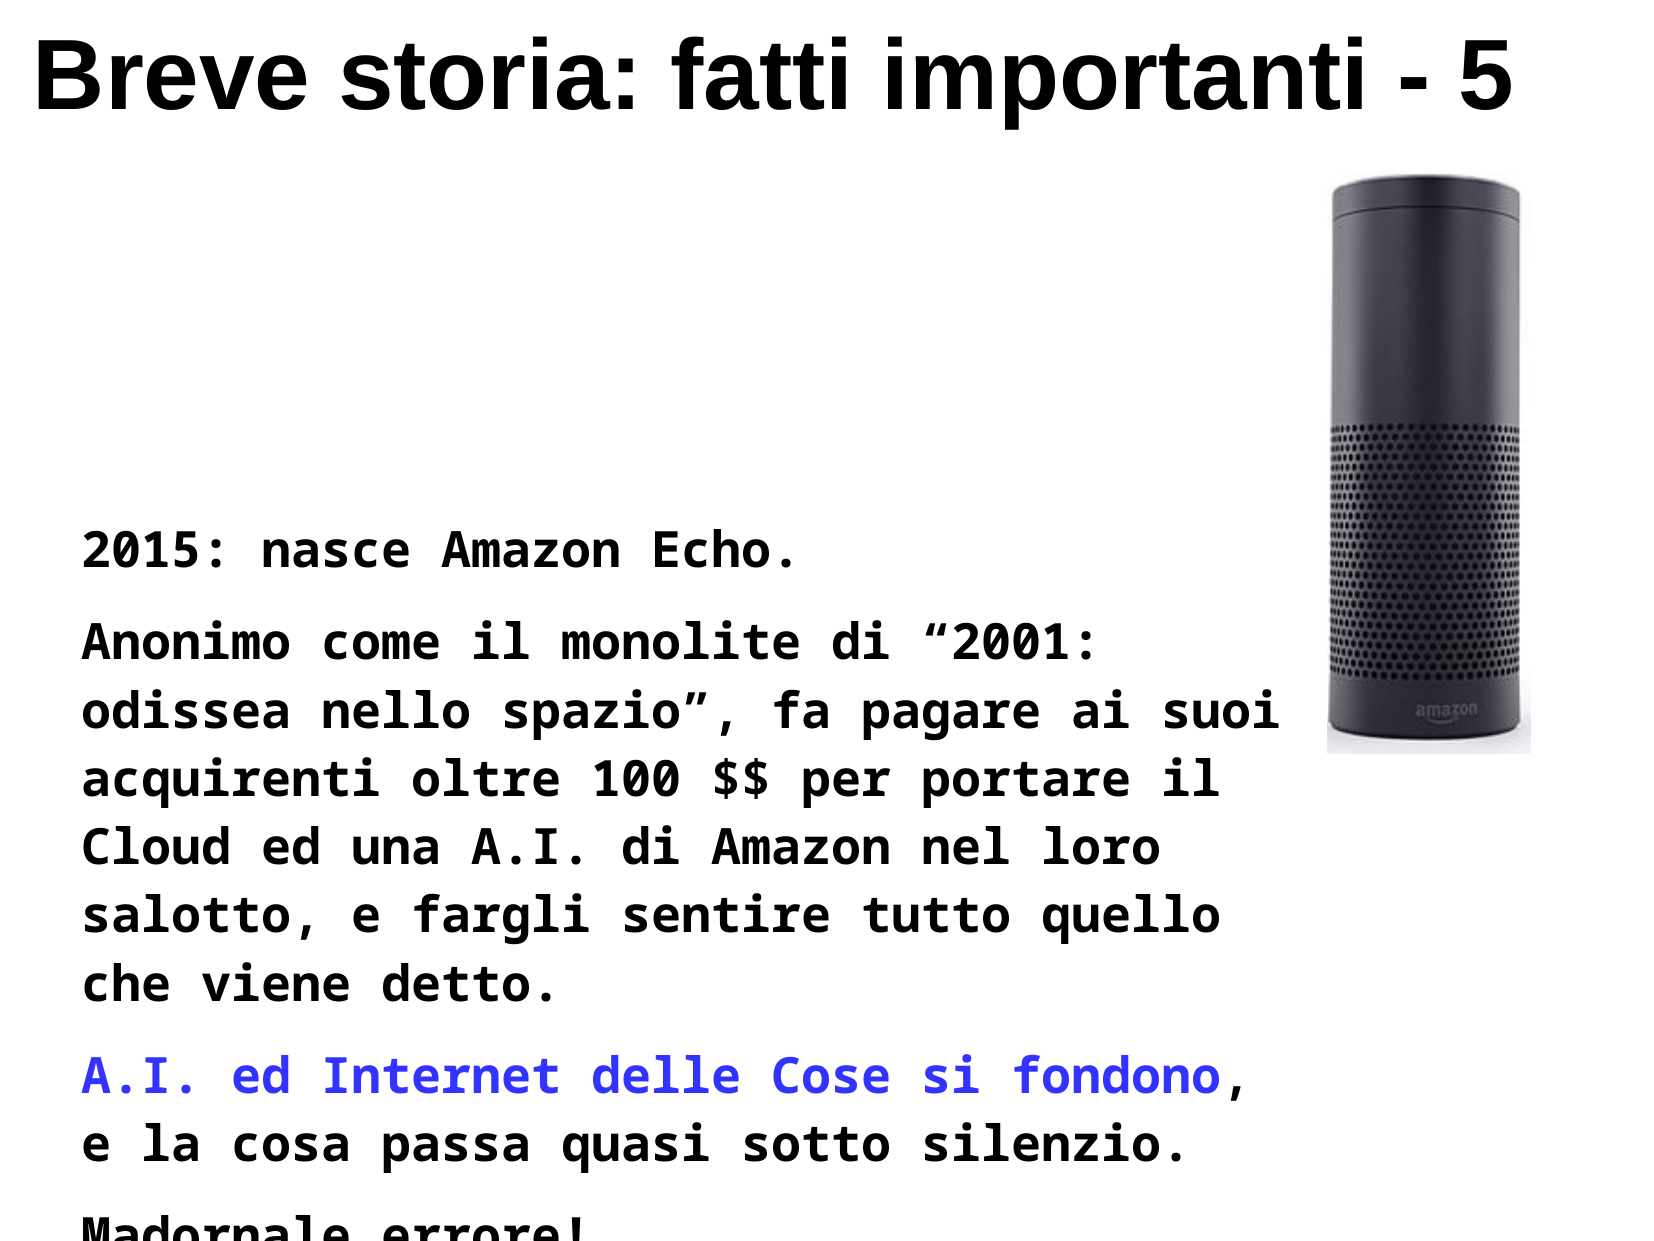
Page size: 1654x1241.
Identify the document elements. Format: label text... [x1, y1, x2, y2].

picture [18, 11, 1654, 1241]
text_box 2015: nasce Amazon Echo. Anonimo come il monolite di “2001: odissea nello spazio”, fa pagare ai suoi acquirenti oltre 100 $$ per portare il Cloud ed una A.I. di Amazon nel loro salotto, e fargli sentire tutto quello che viene detto. A.I. ed Internet delle Cose si fondono, e la cosa passa quasi sotto silenzio. Madornale errore! [66, 506, 1297, 1241]
